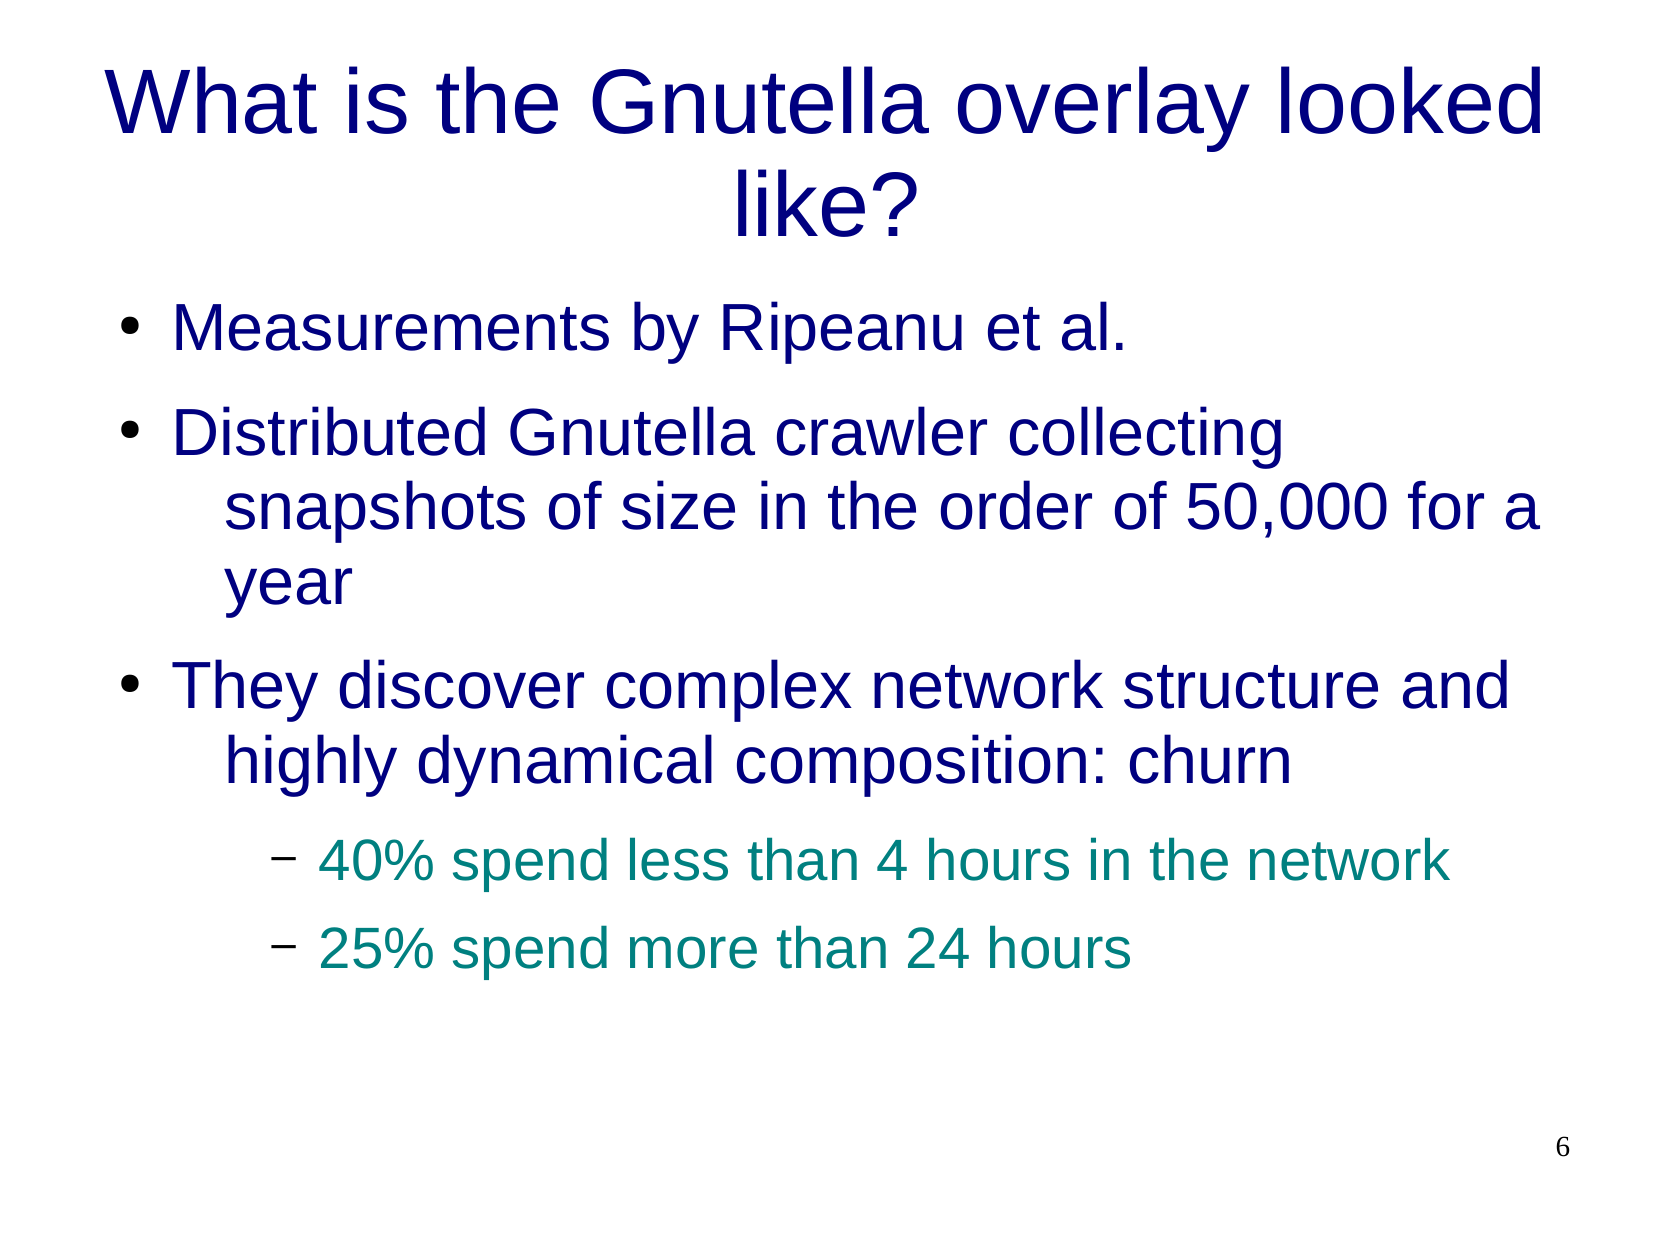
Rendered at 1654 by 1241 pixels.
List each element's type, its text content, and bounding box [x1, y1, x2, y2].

title What is the Gnutella overlay looked like? [82, 49, 1571, 257]
list Measurements by Ripeanu et al. Distributed Gnutella crawler collecting snapshots of size in the order of 50,000 for a year They discover complex network structure and highly dynamical composition: churn 40% spend less than 4 hours in the network 25% spend more than 24 hours [82, 290, 1571, 1109]
